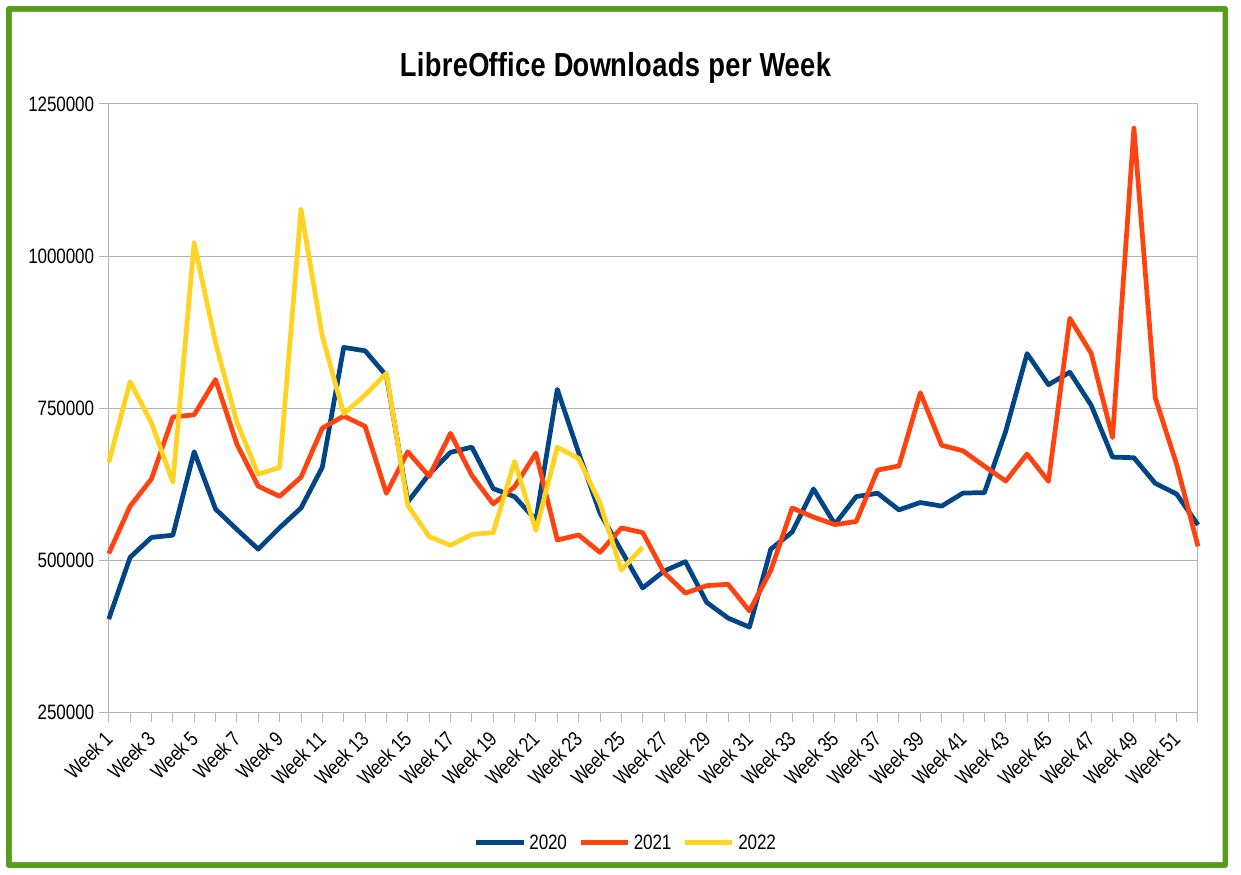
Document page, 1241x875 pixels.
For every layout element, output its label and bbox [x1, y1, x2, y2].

chart [11, 11, 1223, 863]
